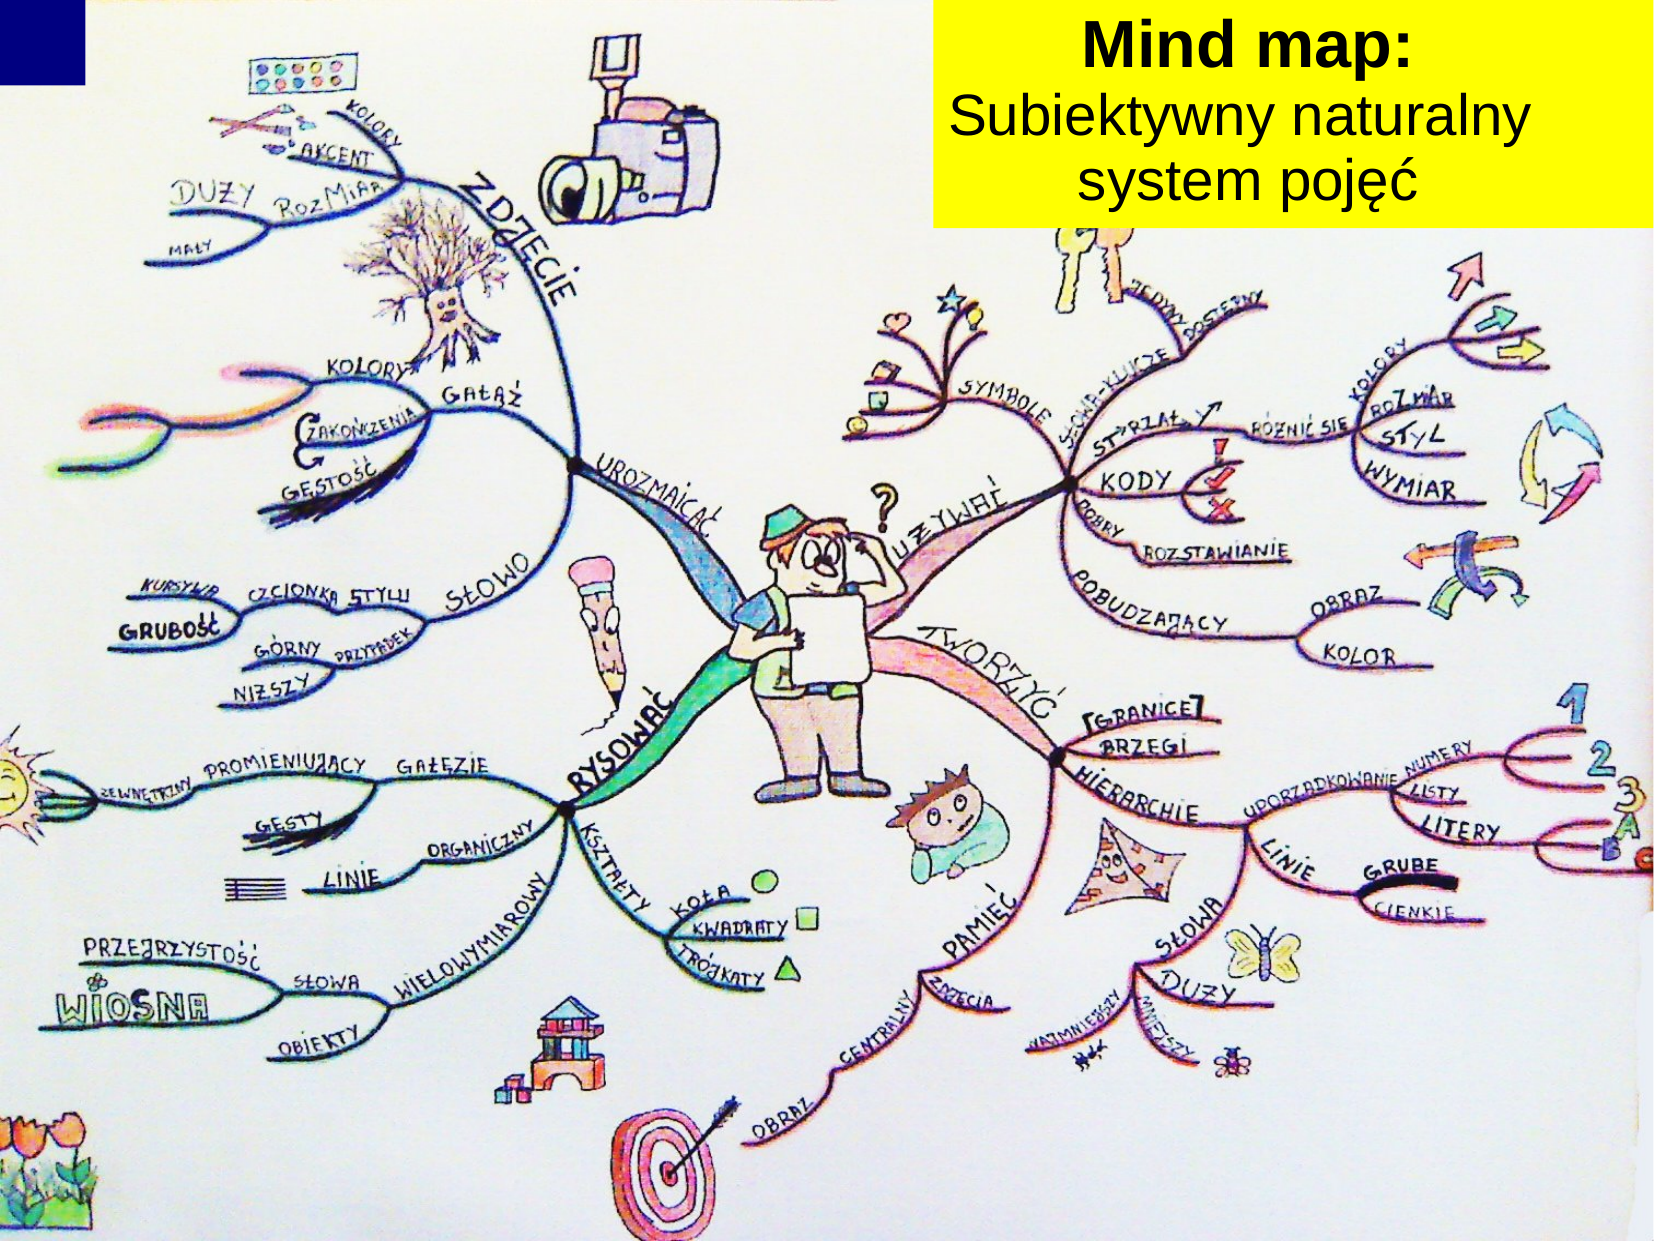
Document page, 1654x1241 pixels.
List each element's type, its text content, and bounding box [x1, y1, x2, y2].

text_box [0, 0, 86, 86]
text_box Mind map: Subiektywny naturalny system pojęć [933, 0, 1654, 229]
picture [0, 0, 1654, 1241]
